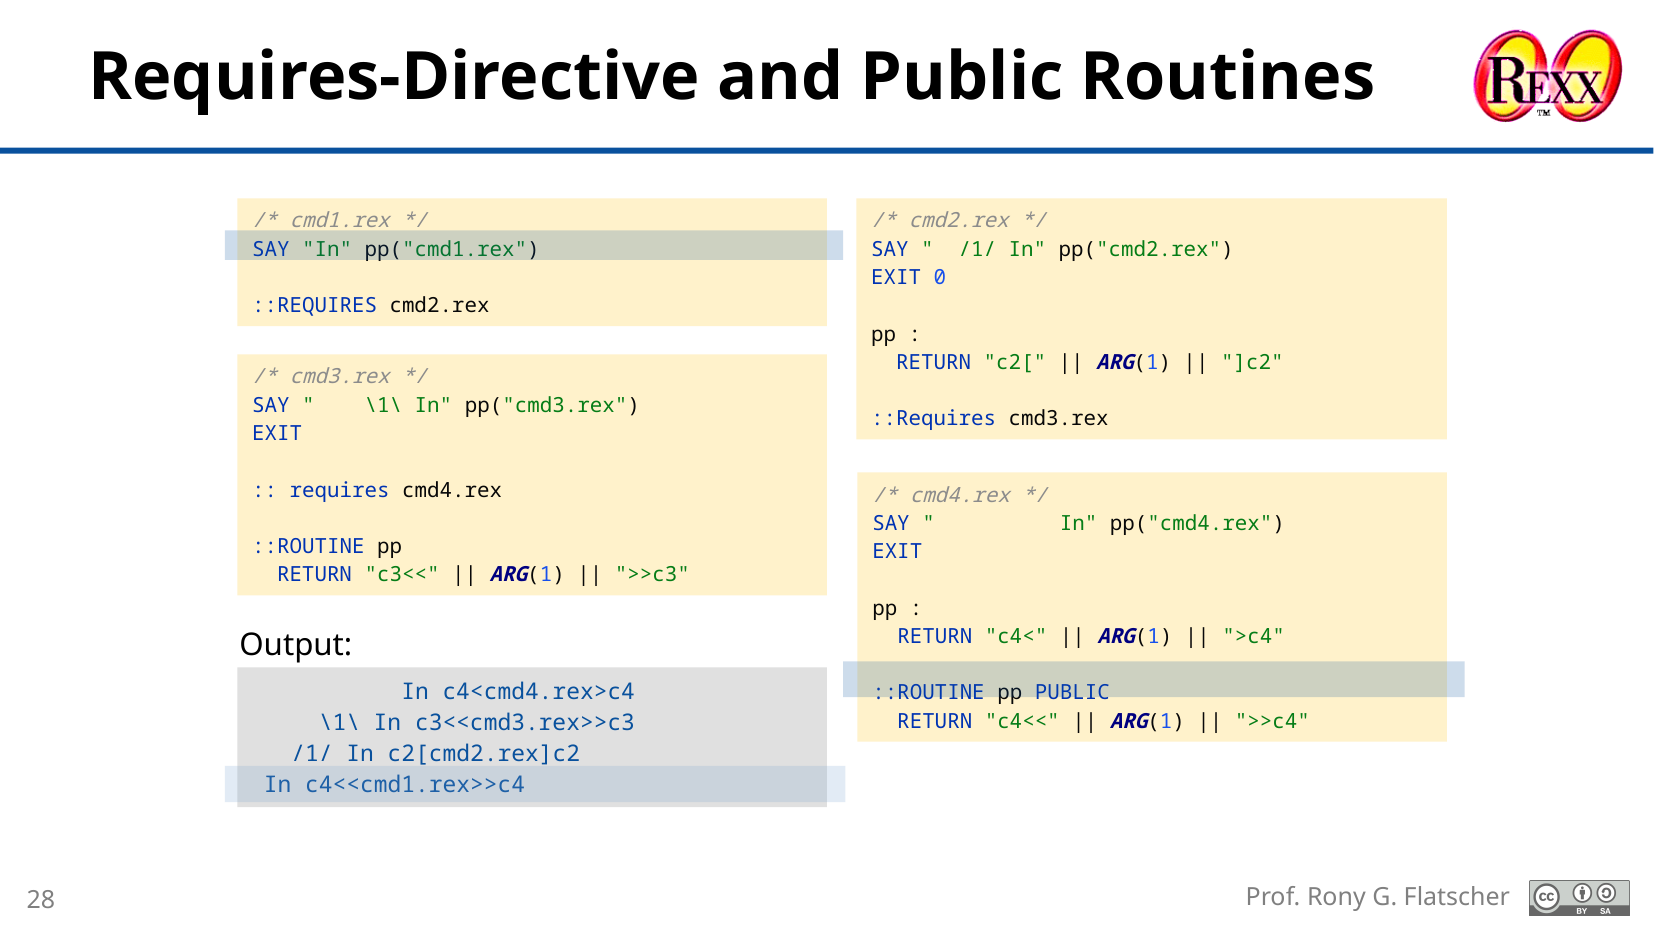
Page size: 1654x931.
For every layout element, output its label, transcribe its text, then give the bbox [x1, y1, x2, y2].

text_box Output: [224, 614, 390, 670]
text_box /* cmd4.rex */ SAY " In" pp("cmd4.rex") EXIT pp : RETURN "c4<" || ARG(1) || ">c4" ::ROUTINE pp PUBLIC RETURN "c4<<" || ARG(1) || ">>c4" [857, 472, 1447, 661]
text_box [224, 765, 846, 803]
title Requires-Directive and Public Routines [29, 0, 1654, 148]
text_box [843, 661, 1465, 698]
text_box In c4<cmd4.rex>c4 \1\ In c3<<cmd3.rex>>c3 /1/ In c2[cmd2.rex]c2 In c4<<cmd1.rex>>c4 [237, 667, 827, 765]
text_box /* cmd2.rex */ SAY " /1/ In" pp("cmd2.rex") EXIT 0 pp : RETURN "c2[" || ARG(1) || "]c2" ::Requires cmd3.rex [856, 198, 1447, 430]
text_box /* cmd1.rex */ SAY "In" pp("cmd1.rex") ::REQUIRES cmd2.rex [237, 260, 827, 322]
text_box [224, 230, 844, 260]
text_box /* cmd4.rex */ SAY " In" pp("cmd4.rex") EXIT pp : RETURN "c4<" || ARG(1) || ">c4" ::ROUTINE pp PUBLIC RETURN "c4<<" || ARG(1) || ">>c4" [857, 698, 1447, 731]
text_box /* cmd3.rex */ SAY " \1\ In" pp("cmd3.rex") EXIT :: requires cmd4.rex ::ROUTINE pp RETURN "c3<<" || ARG(1) || ">>c3" [237, 354, 827, 586]
text_box /* cmd1.rex */ SAY "In" pp("cmd1.rex") ::REQUIRES cmd2.rex [237, 198, 827, 230]
